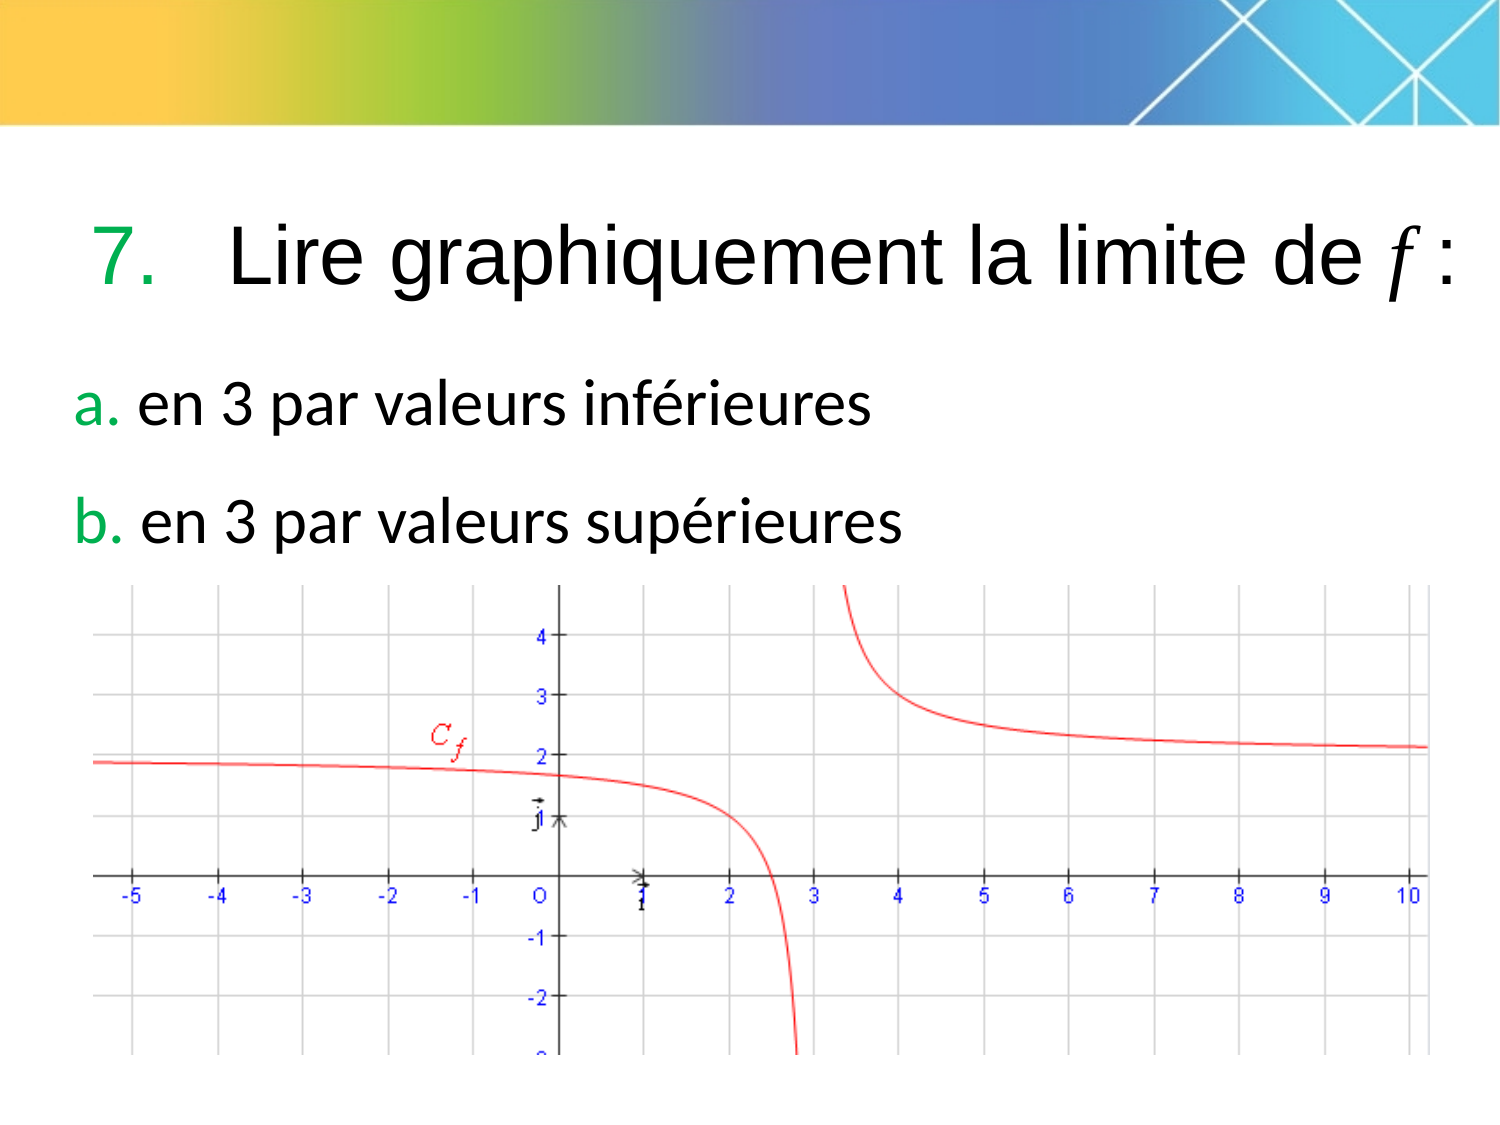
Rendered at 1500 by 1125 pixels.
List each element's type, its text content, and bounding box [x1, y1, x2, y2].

picture [93, 585, 1430, 1055]
picture [0, 0, 1500, 127]
text_box a. en 3 par valeurs inférieures b. en 3 par valeurs supérieures [58, 351, 1137, 565]
text_box Lire graphiquement la limite de f : [75, 164, 1500, 338]
